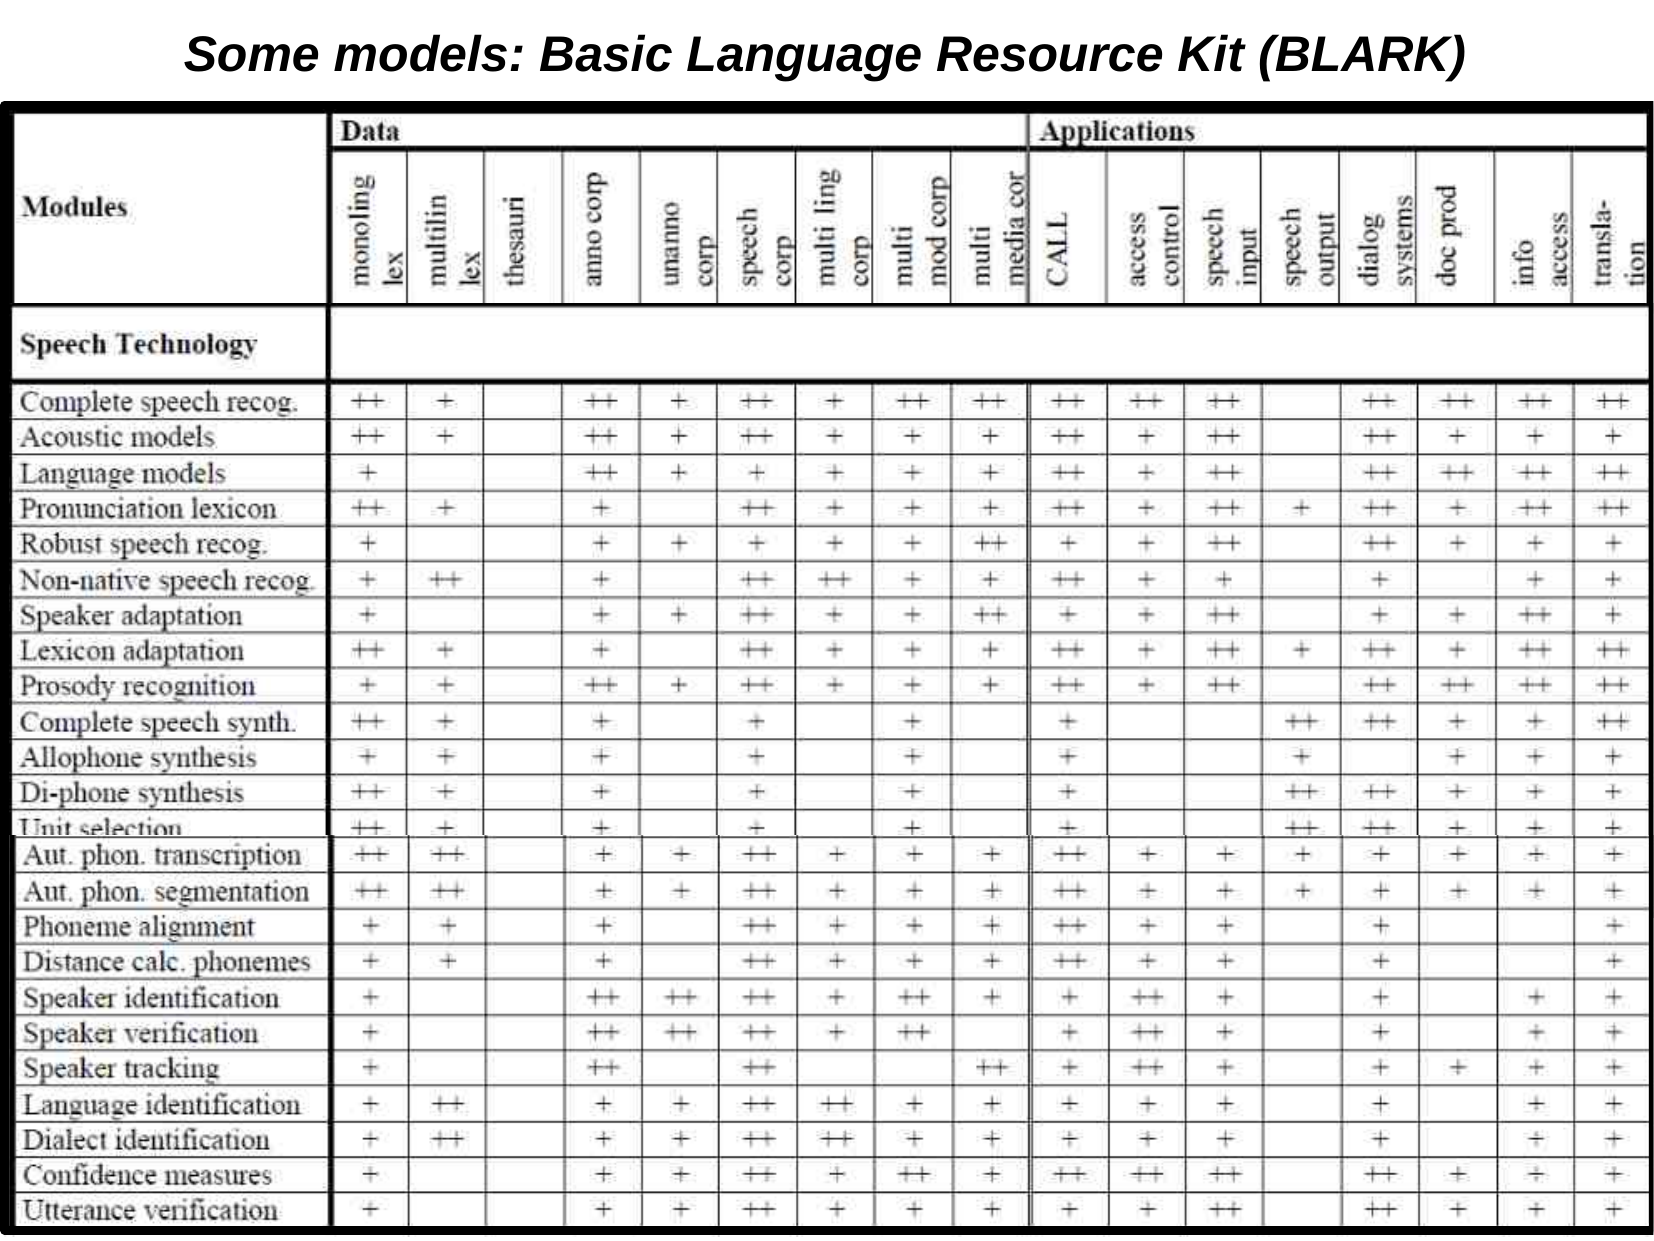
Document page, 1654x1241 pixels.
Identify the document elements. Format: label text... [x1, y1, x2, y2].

title Some models: Basic Language Resource Kit (BLARK) [0, 2, 1654, 103]
picture [9, 109, 1649, 1226]
